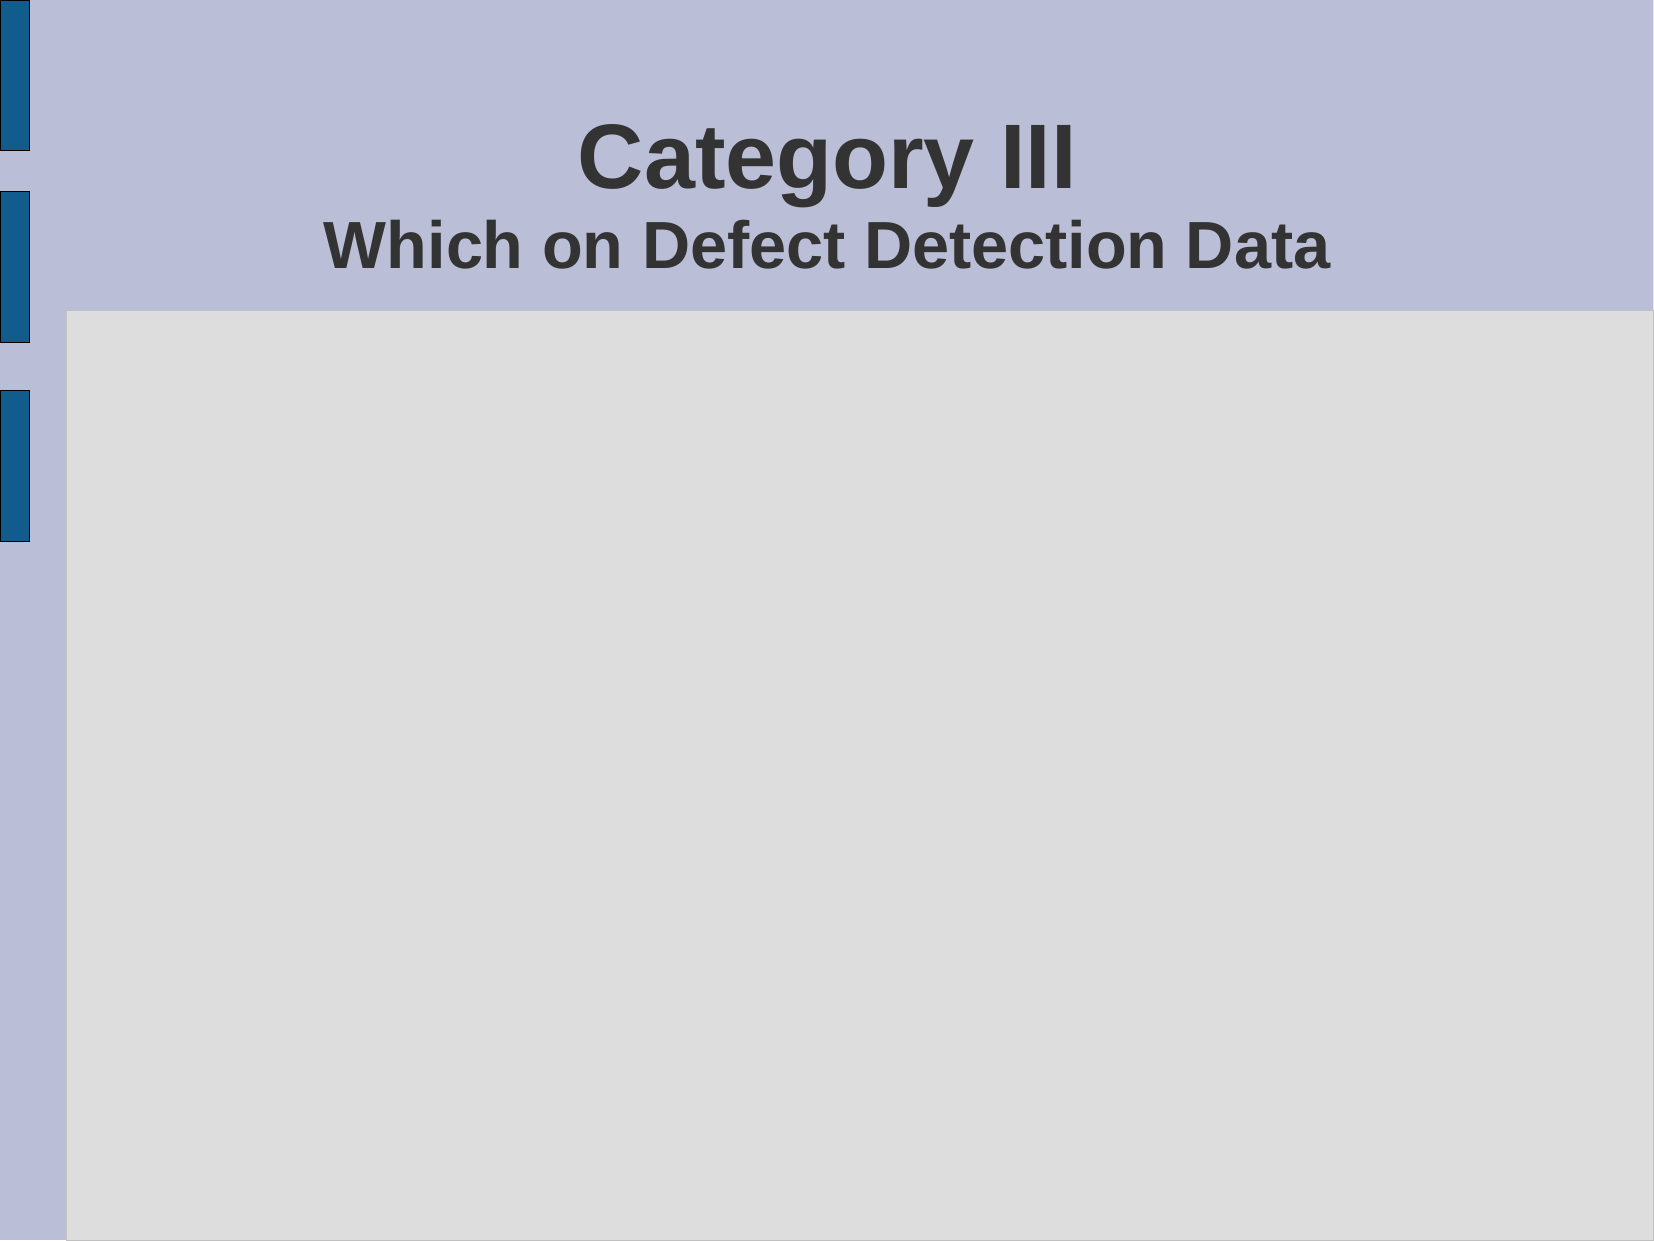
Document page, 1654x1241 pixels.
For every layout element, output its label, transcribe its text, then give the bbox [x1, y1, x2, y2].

title Category III Which on Defect Detection Data [121, 91, 1534, 299]
